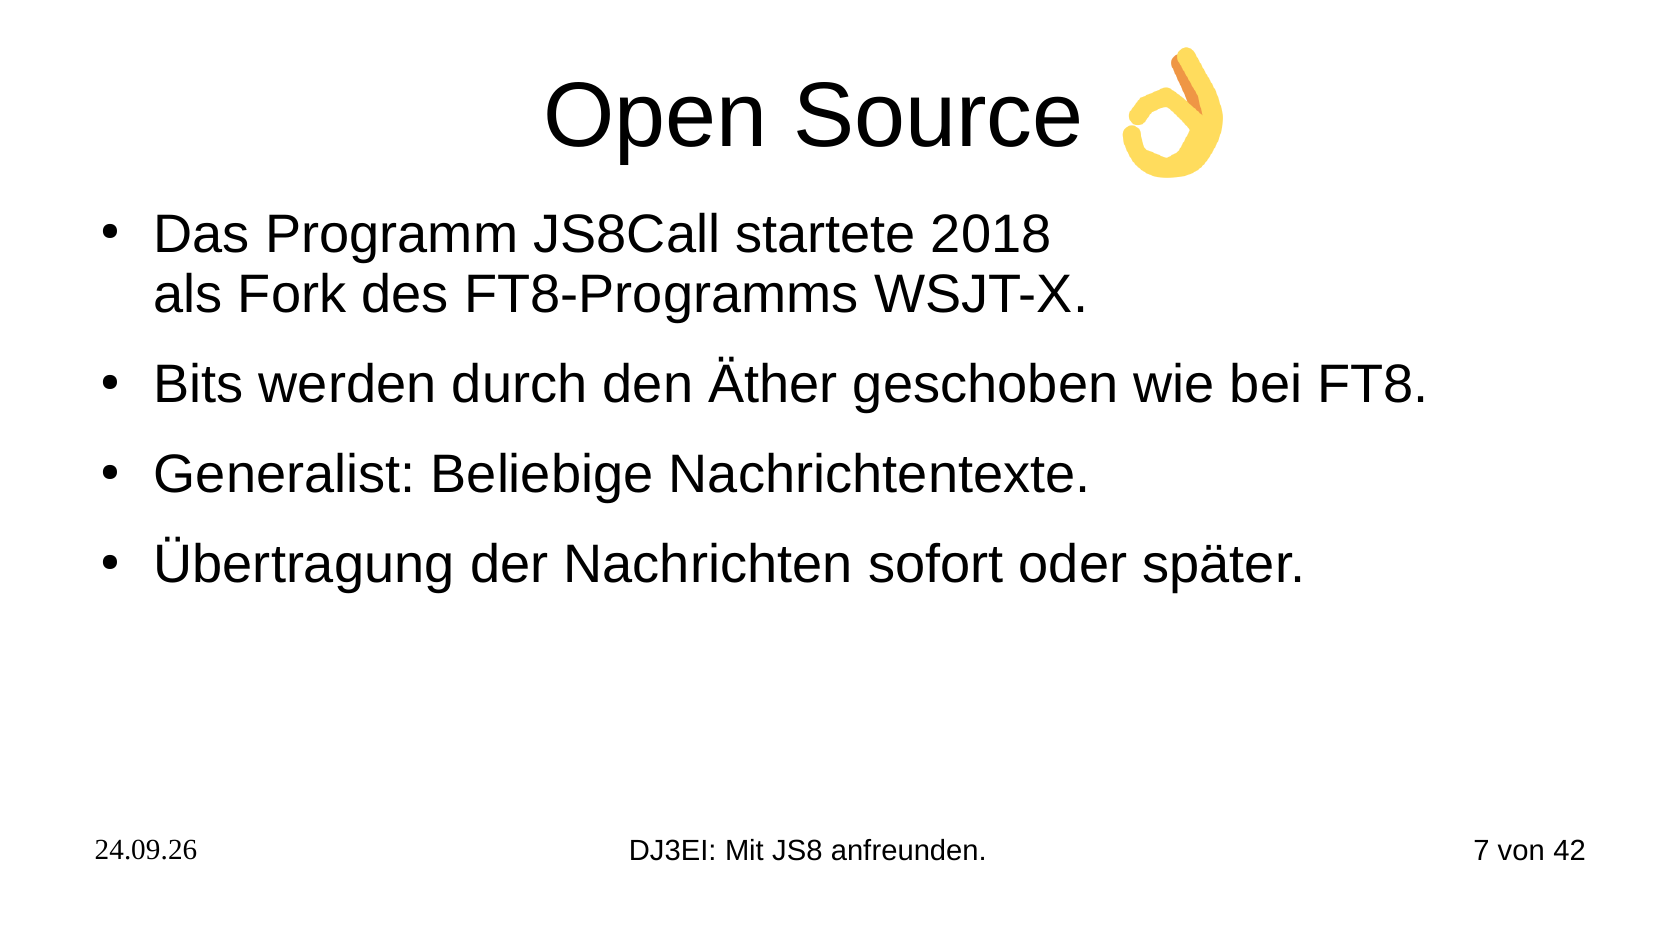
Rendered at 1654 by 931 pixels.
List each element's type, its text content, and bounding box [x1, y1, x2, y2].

title Open Source [82, 37, 1571, 193]
list Das Programm JS8Call startete 2018 als Fork des FT8-Programms WSJT-X. Bits werden durch den Äther geschoben wie bei FT8. Generalist: Beliebige Nachrichtentexte. Übertragung der Nachrichten sofort oder später. [82, 203, 1571, 768]
picture [1122, 47, 1223, 178]
